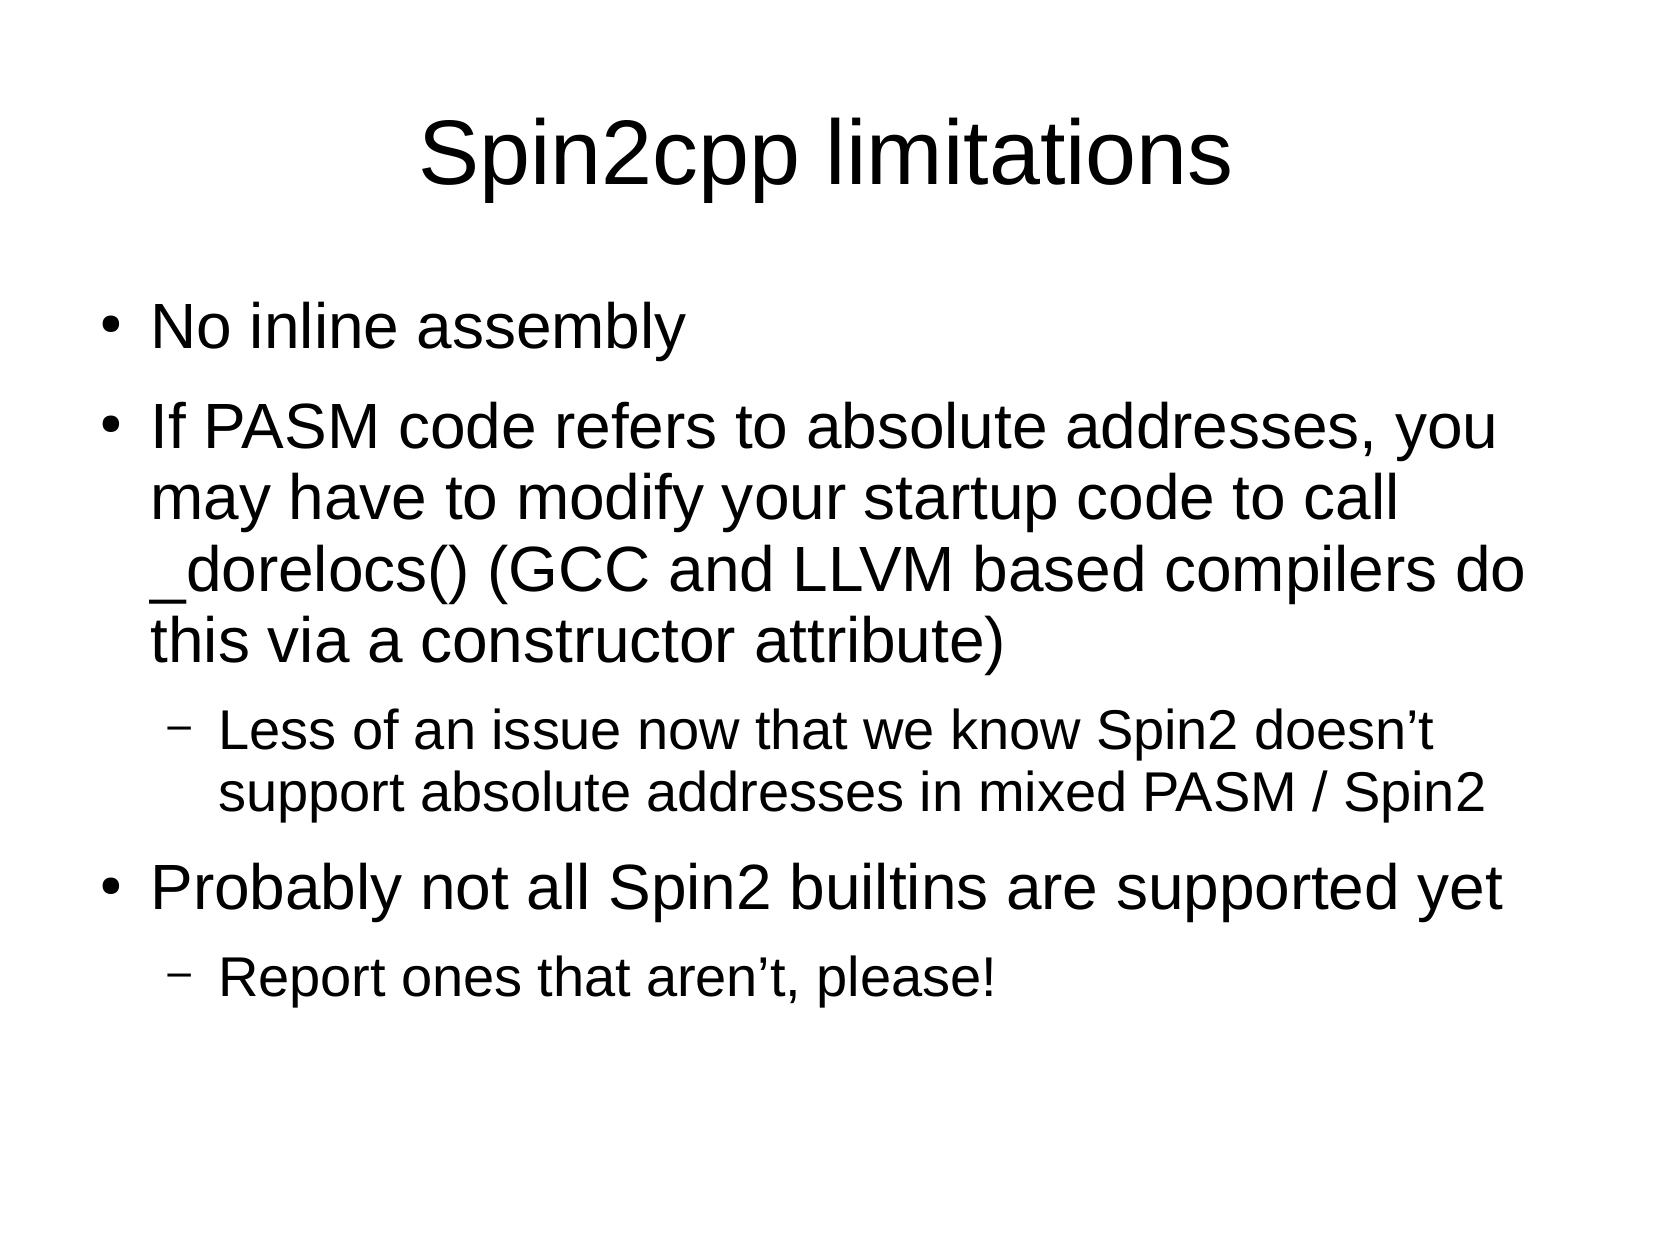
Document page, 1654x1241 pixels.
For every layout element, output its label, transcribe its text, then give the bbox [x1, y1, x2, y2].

title Spin2cpp limitations [82, 49, 1571, 257]
list No inline assembly If PASM code refers to absolute addresses, you may have to modify your startup code to call _dorelocs() (GCC and LLVM based compilers do this via a constructor attribute) Less of an issue now that we know Spin2 doesn’t support absolute addresses in mixed PASM / Spin2 Probably not all Spin2 builtins are supported yet Report ones that aren’t, please! [82, 290, 1571, 1010]
